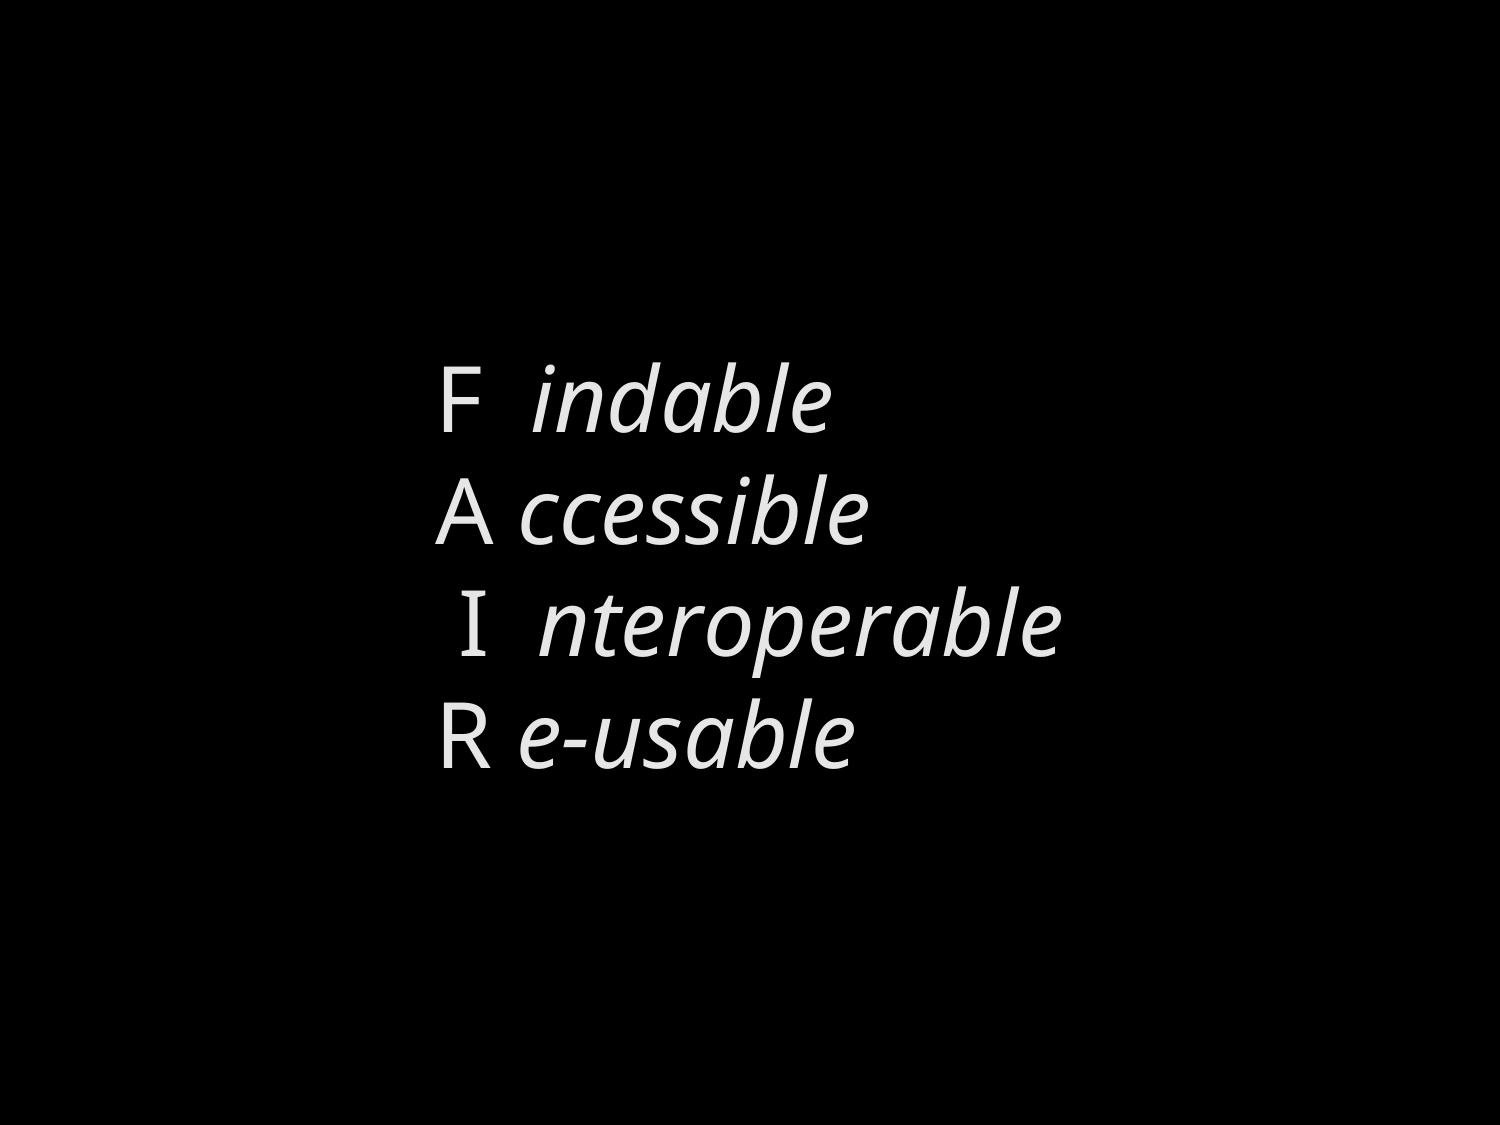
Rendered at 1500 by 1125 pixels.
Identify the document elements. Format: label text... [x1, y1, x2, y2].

subtitle F indable A ccessible I nteroperable R e-usable [109, 112, 1391, 1013]
